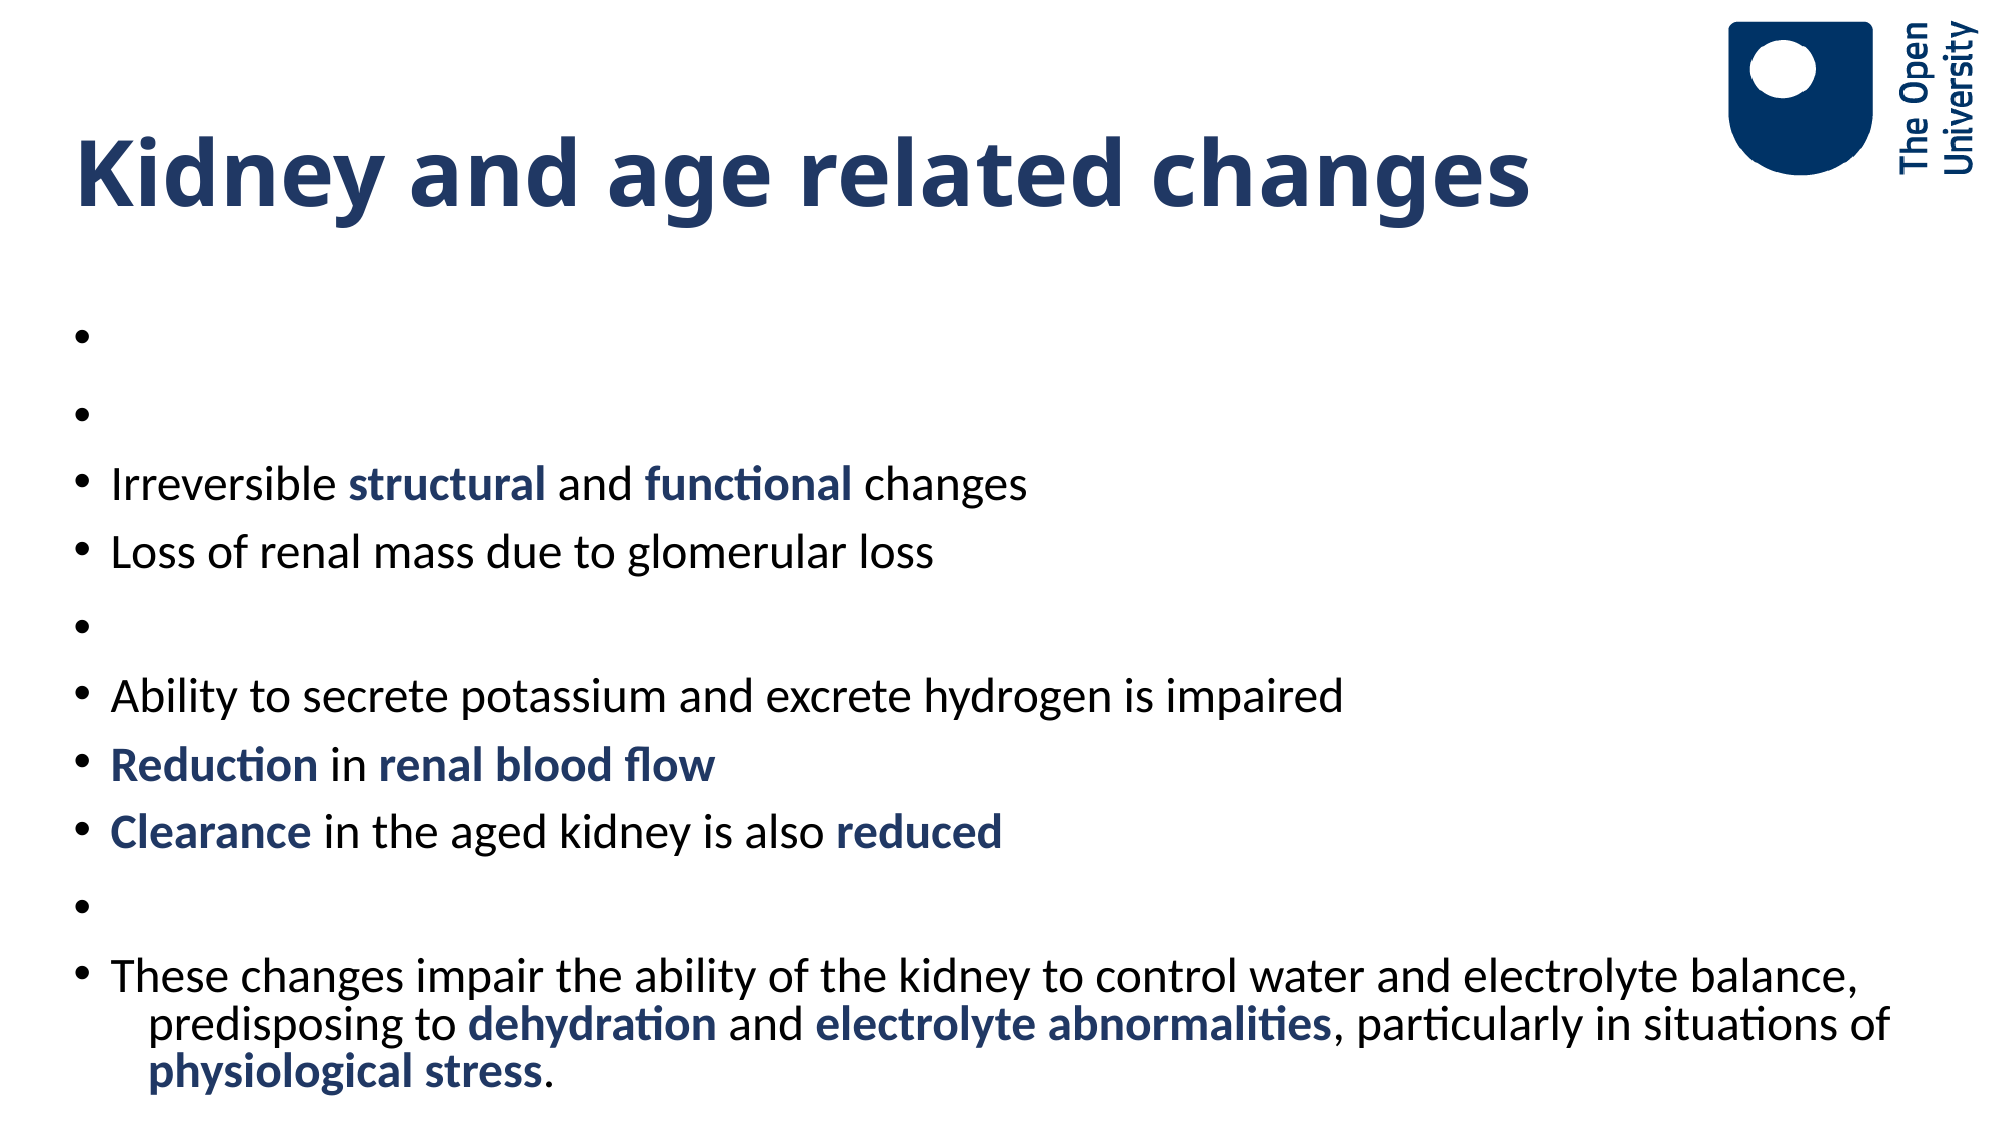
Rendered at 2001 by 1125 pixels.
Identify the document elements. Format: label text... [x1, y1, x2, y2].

list Irreversible structural and functional changes Loss of renal mass due to glomerular loss Ability to secrete potassium and excrete hydrogen is impaired Reduction in renal blood flow Clearance in the aged kidney is also reduced These changes impair the ability of the kidney to control water and electrolyte balance, predisposing to dehydration and electrolyte abnormalities, particularly in situations of physiological stress. [58, 299, 1981, 1107]
title Kidney and age related changes [58, 68, 1784, 286]
picture [1727, 18, 1981, 177]
